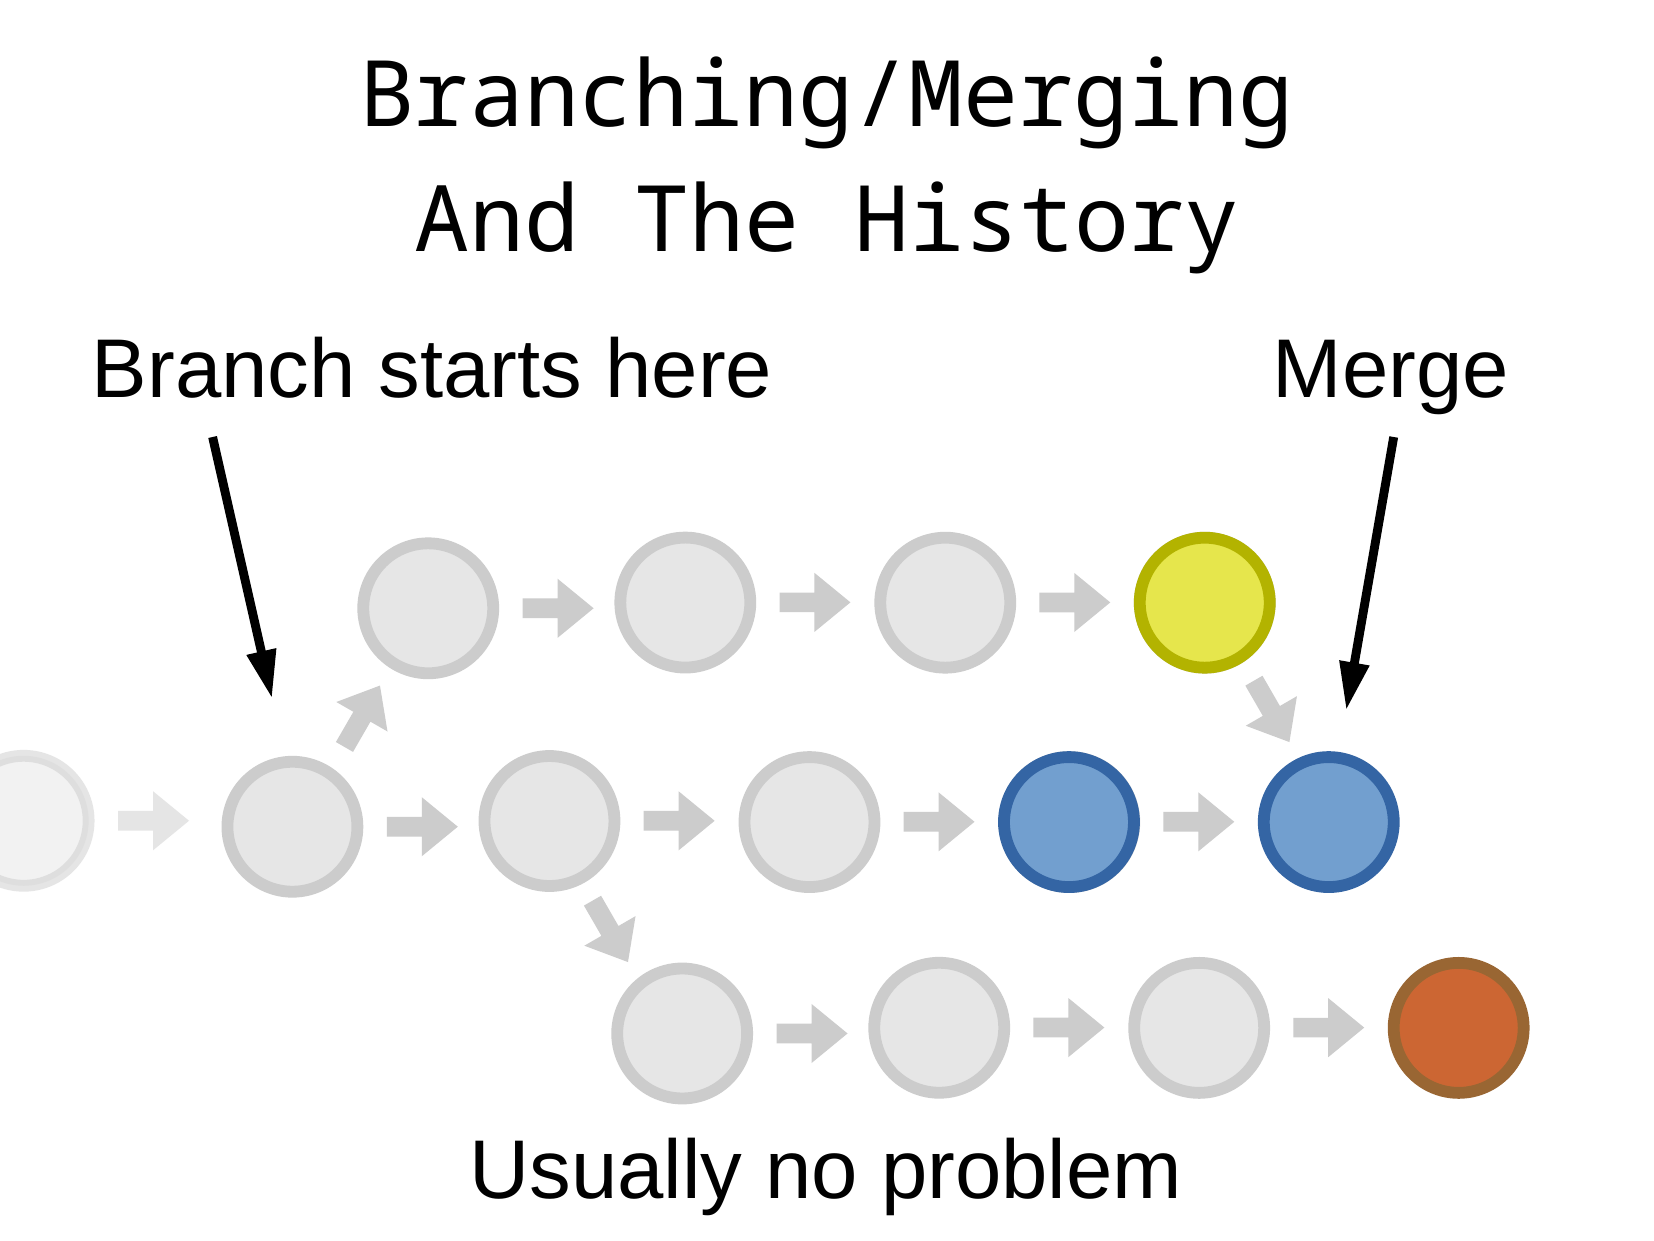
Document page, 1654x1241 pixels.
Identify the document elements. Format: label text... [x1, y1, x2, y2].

text_box [1139, 537, 1270, 668]
text_box [1293, 998, 1365, 1058]
text_box [522, 578, 594, 638]
text_box [1393, 962, 1524, 1093]
text_box [227, 761, 358, 892]
text_box [1134, 962, 1265, 1093]
text_box Merge [1258, 314, 1524, 423]
text_box [1033, 998, 1105, 1058]
text_box [1039, 572, 1111, 633]
text_box Usually no problem [454, 1116, 1197, 1224]
text_box [1245, 675, 1297, 743]
text_box [779, 572, 851, 632]
text_box [1263, 757, 1394, 888]
text_box [0, 755, 89, 886]
text_box [583, 895, 636, 963]
title Branching/Merging And The History [82, 45, 1571, 261]
text_box [386, 797, 458, 857]
text_box [363, 543, 494, 674]
text_box [744, 757, 875, 888]
text_box [880, 537, 1011, 668]
text_box [1163, 792, 1235, 852]
text_box [484, 756, 615, 887]
text_box [335, 685, 388, 752]
text_box [617, 968, 748, 1099]
text_box [874, 962, 1005, 1093]
text_box Branch starts here [77, 314, 788, 423]
text_box [118, 791, 190, 851]
text_box [903, 792, 975, 852]
text_box [620, 537, 751, 668]
text_box [643, 791, 715, 851]
text_box [1003, 757, 1135, 888]
text_box [776, 1003, 848, 1064]
